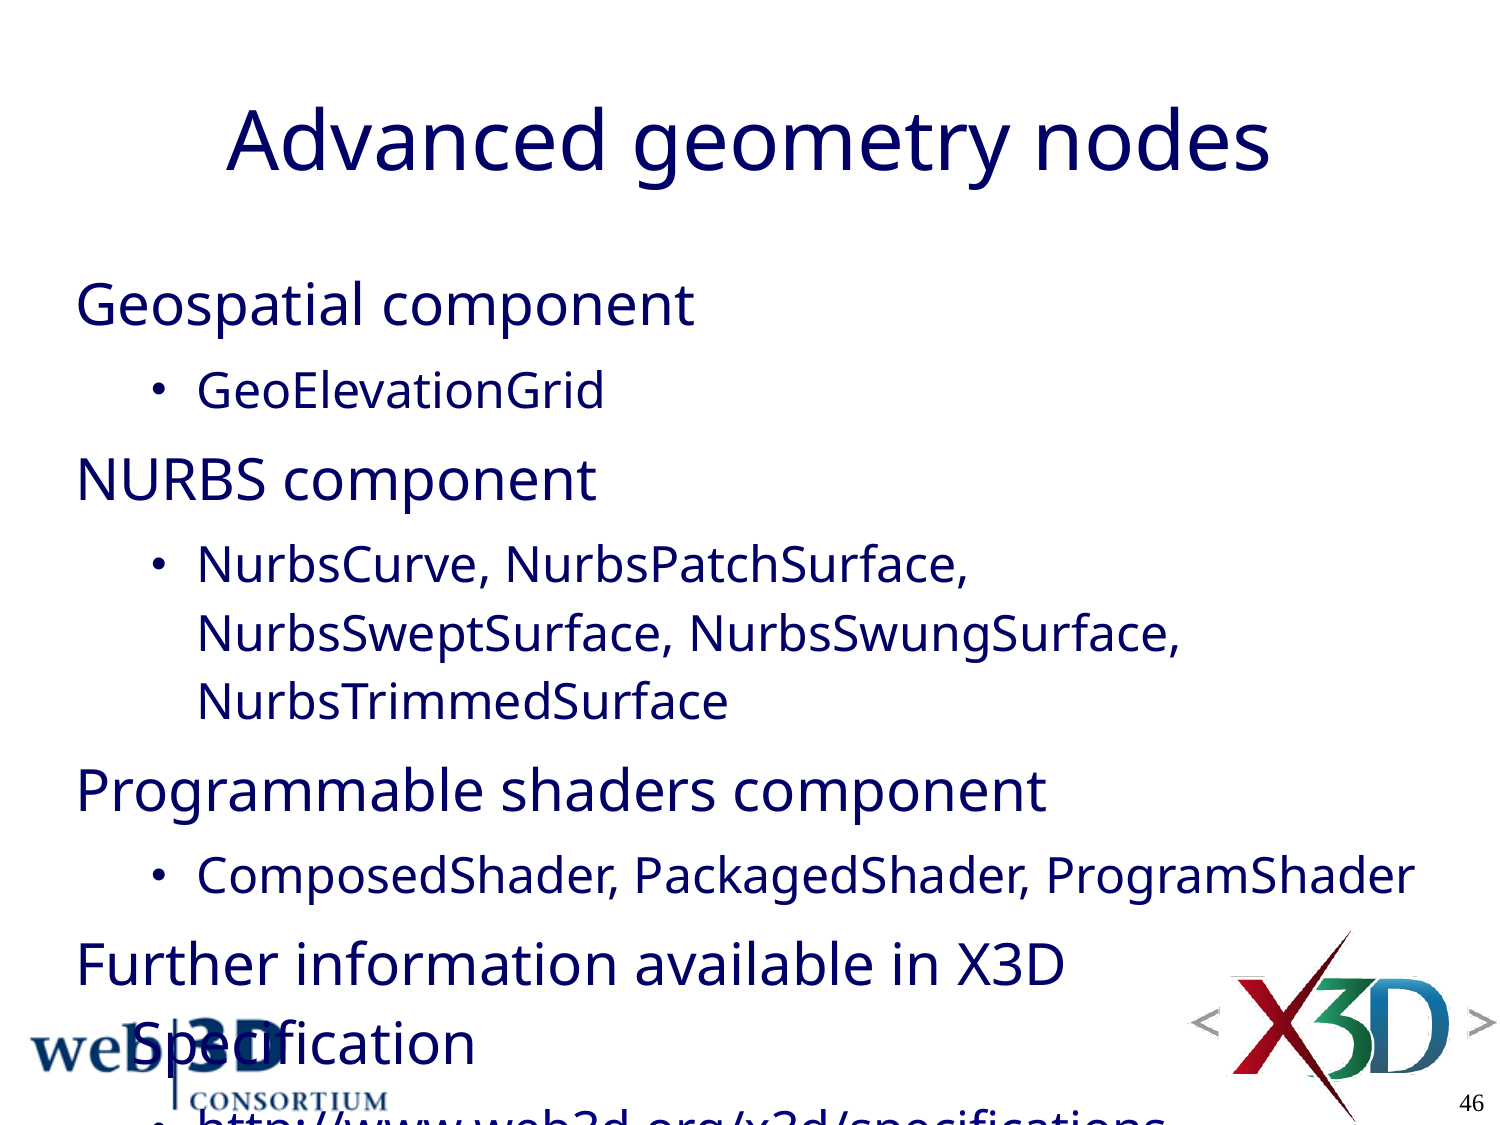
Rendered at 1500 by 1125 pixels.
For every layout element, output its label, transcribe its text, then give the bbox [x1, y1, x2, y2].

list Geospatial component GeoElevationGrid NURBS component NurbsCurve, NurbsPatchSurface, NurbsSweptSurface, NurbsSwungSurface, NurbsTrimmedSurface Programmable shaders component ComposedShader, PackagedShader, ProgramShader Further information available in X3D Specification http://www.web3d.org/x3d/specifications [75, 263, 1425, 991]
picture [12, 1009, 413, 1121]
picture [1187, 926, 1500, 1125]
title Advanced geometry nodes [112, 44, 1388, 232]
